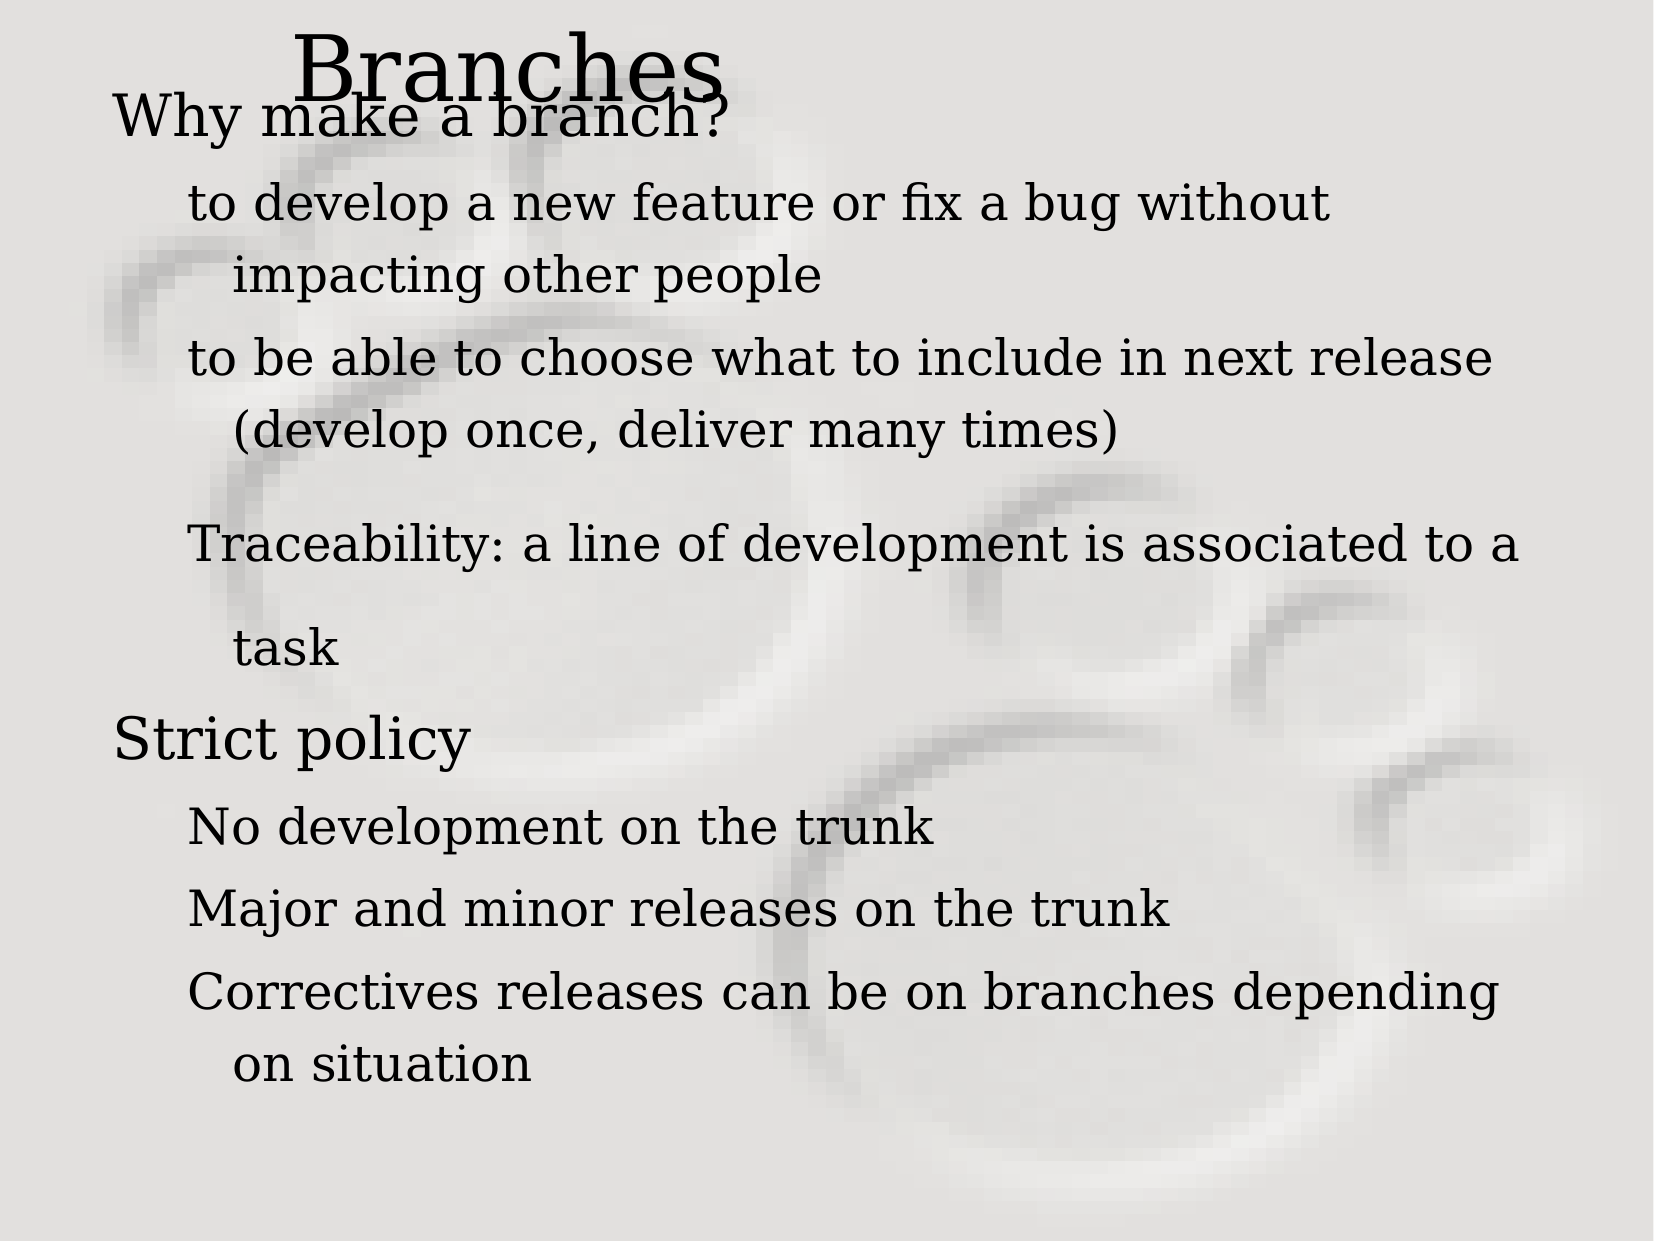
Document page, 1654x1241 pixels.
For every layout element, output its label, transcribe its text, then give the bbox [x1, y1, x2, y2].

list Why make a branch? to develop a new feature or fix a bug without impacting other people to be able to choose what to include in next release (develop once, deliver many times) Traceability: a line of development is associated to a task Strict policy No development on the trunk Major and minor releases on the trunk Correctives releases can be on branches depending on situation [97, 58, 1577, 1241]
picture [0, 0, 1654, 1241]
title Branches [275, 12, 1585, 136]
